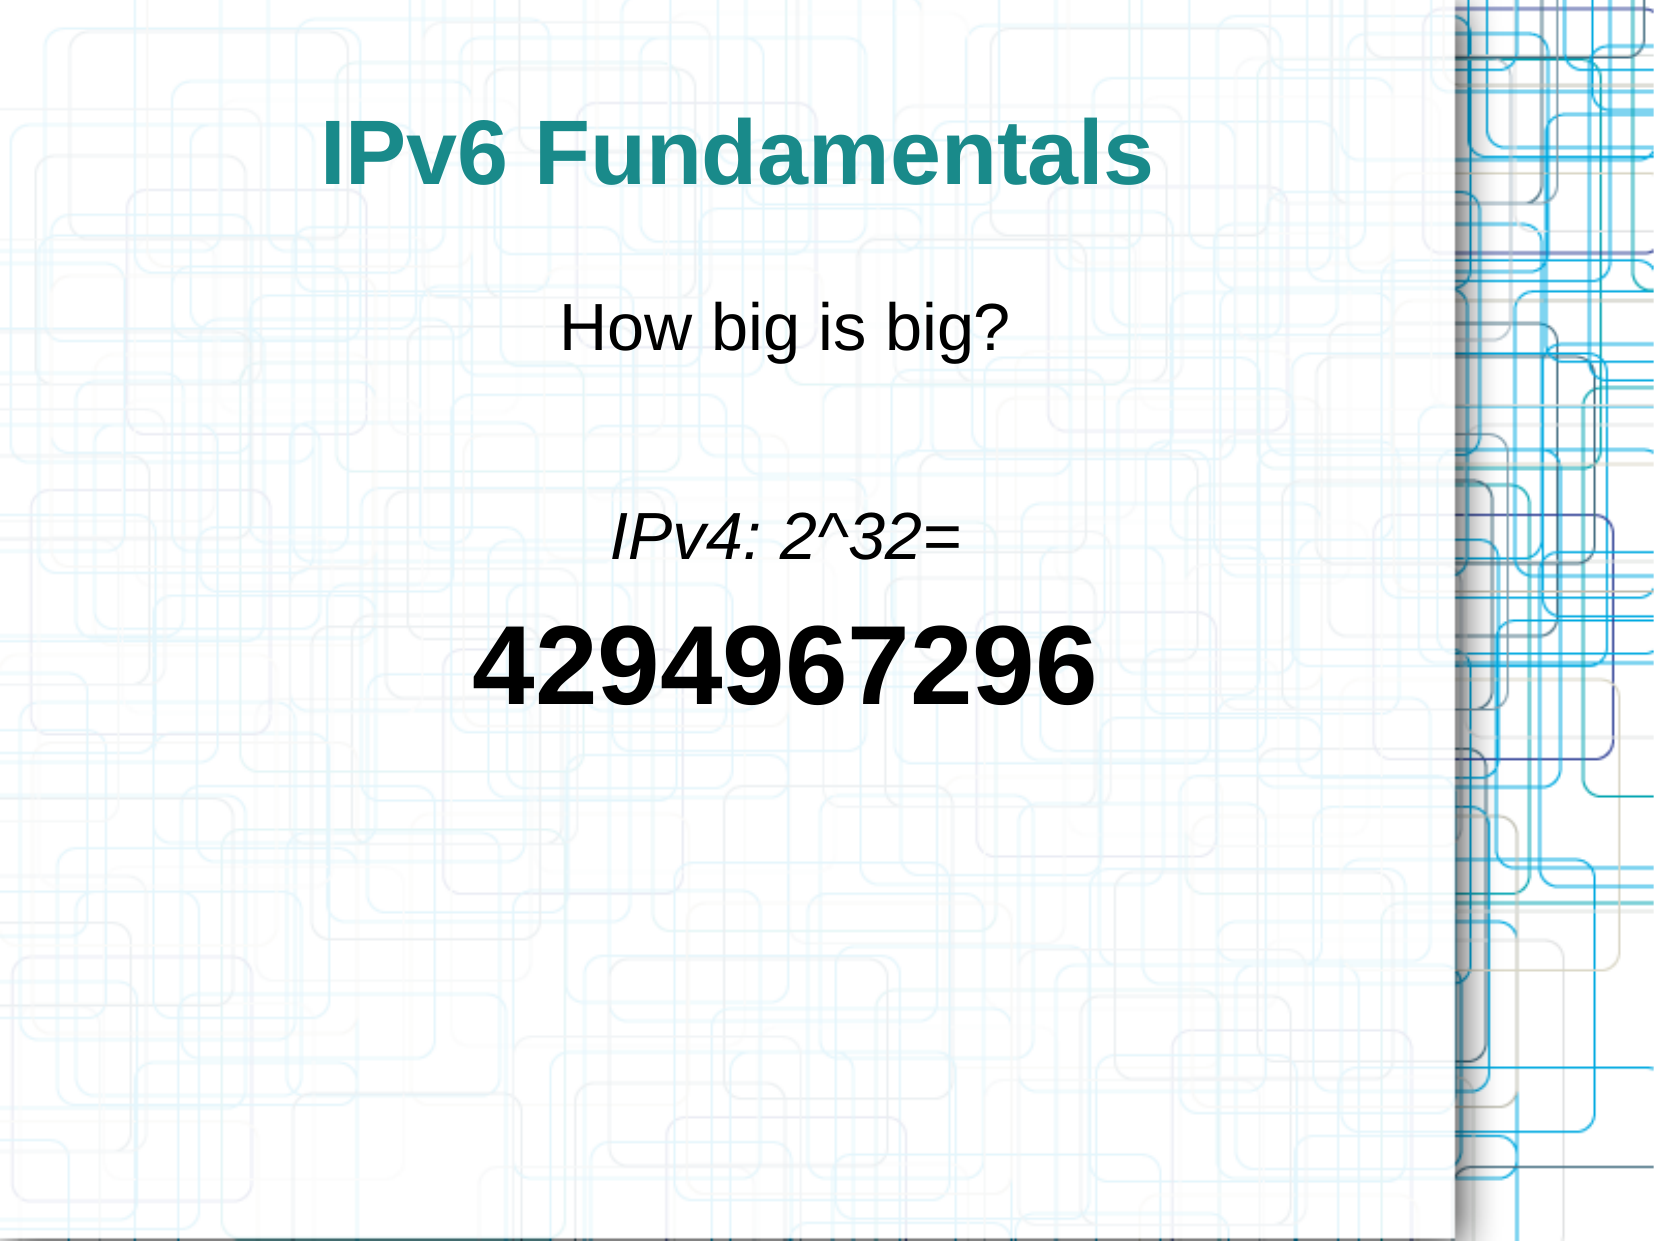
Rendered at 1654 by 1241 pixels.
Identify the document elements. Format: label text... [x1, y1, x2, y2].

list How big is big? IPv4: 2^32= 4294967296 [82, 290, 1418, 1109]
title IPv6 Fundamentals [59, 49, 1418, 257]
picture [0, 0, 1654, 1241]
